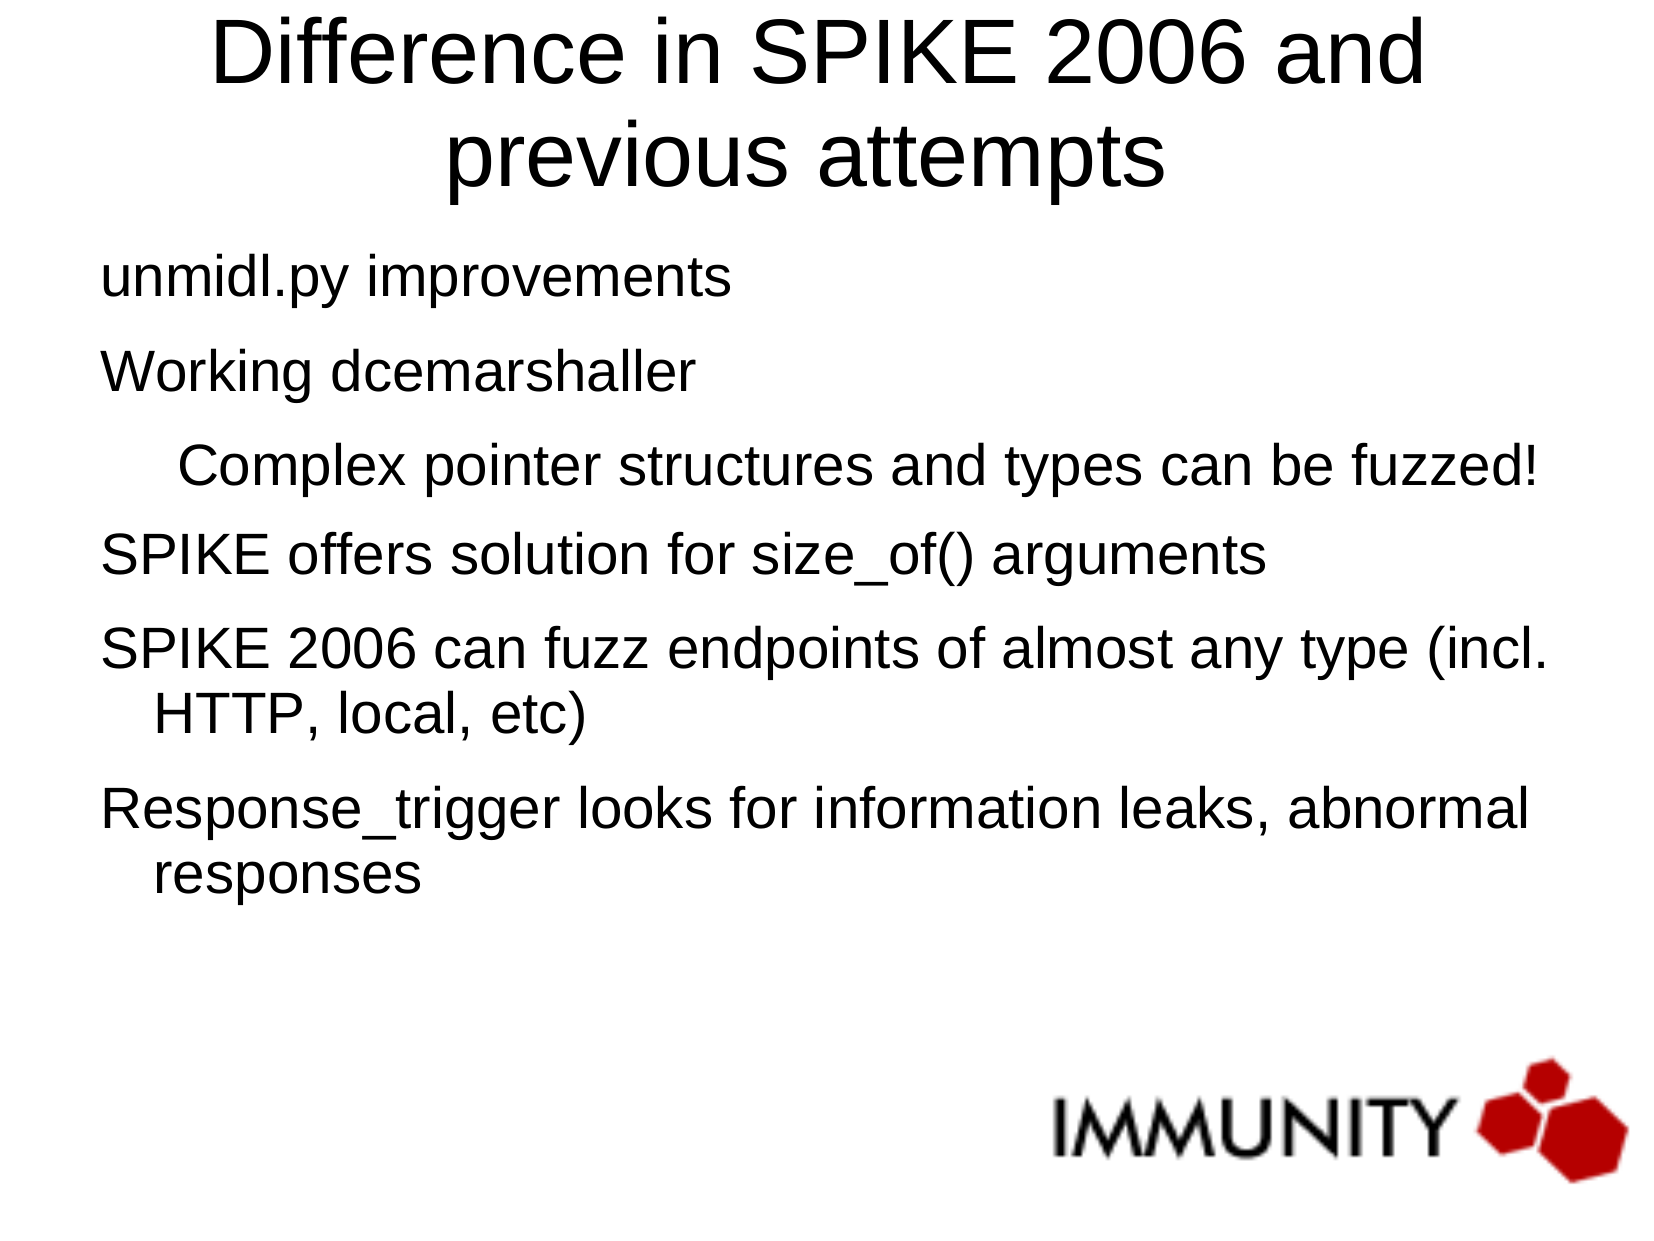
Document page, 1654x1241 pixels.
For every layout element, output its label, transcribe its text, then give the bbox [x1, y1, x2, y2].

list unmidl.py improvements Working dcemarshaller Complex pointer structures and types can be fuzzed! SPIKE offers solution for size_of() arguments SPIKE 2006 can fuzz endpoints of almost any type (incl. HTTP, local, etc) Response_trigger looks for information leaks, abnormal responses [82, 243, 1571, 1165]
title Difference in SPIKE 2006 and previous attempts [75, 0, 1564, 240]
picture [1006, 1017, 1654, 1241]
